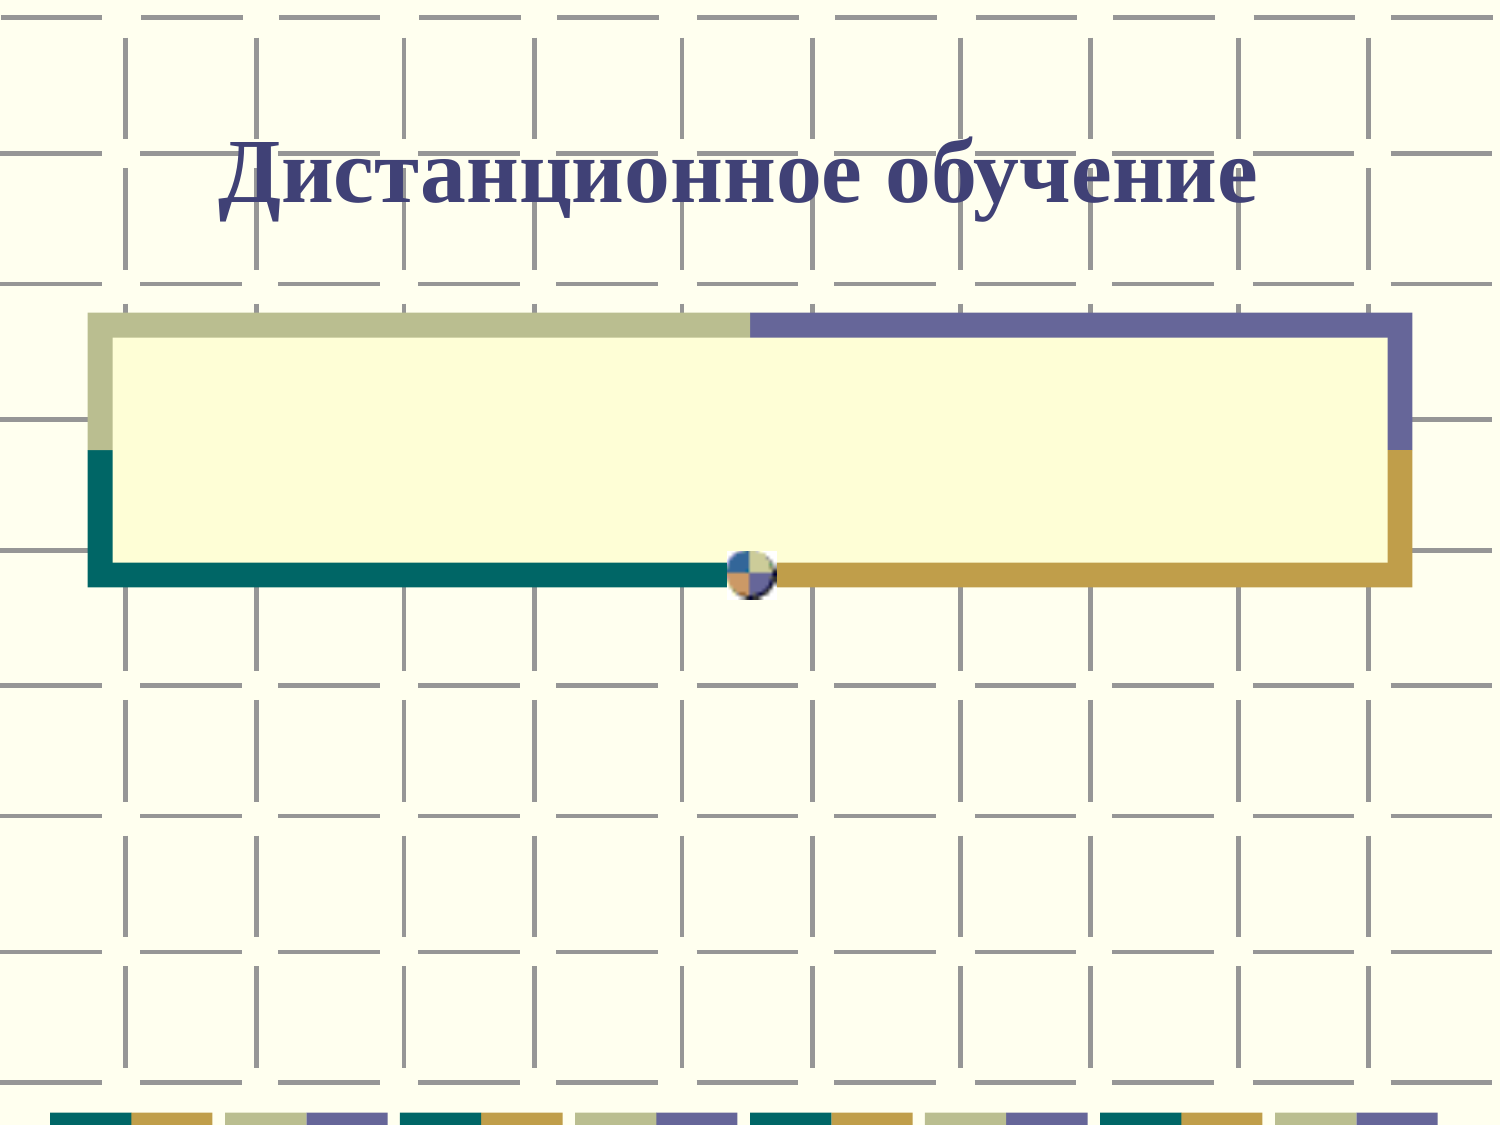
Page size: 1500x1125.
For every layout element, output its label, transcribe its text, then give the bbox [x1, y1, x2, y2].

picture [727, 551, 777, 600]
title Дистанционное обучение [112, 59, 1388, 285]
